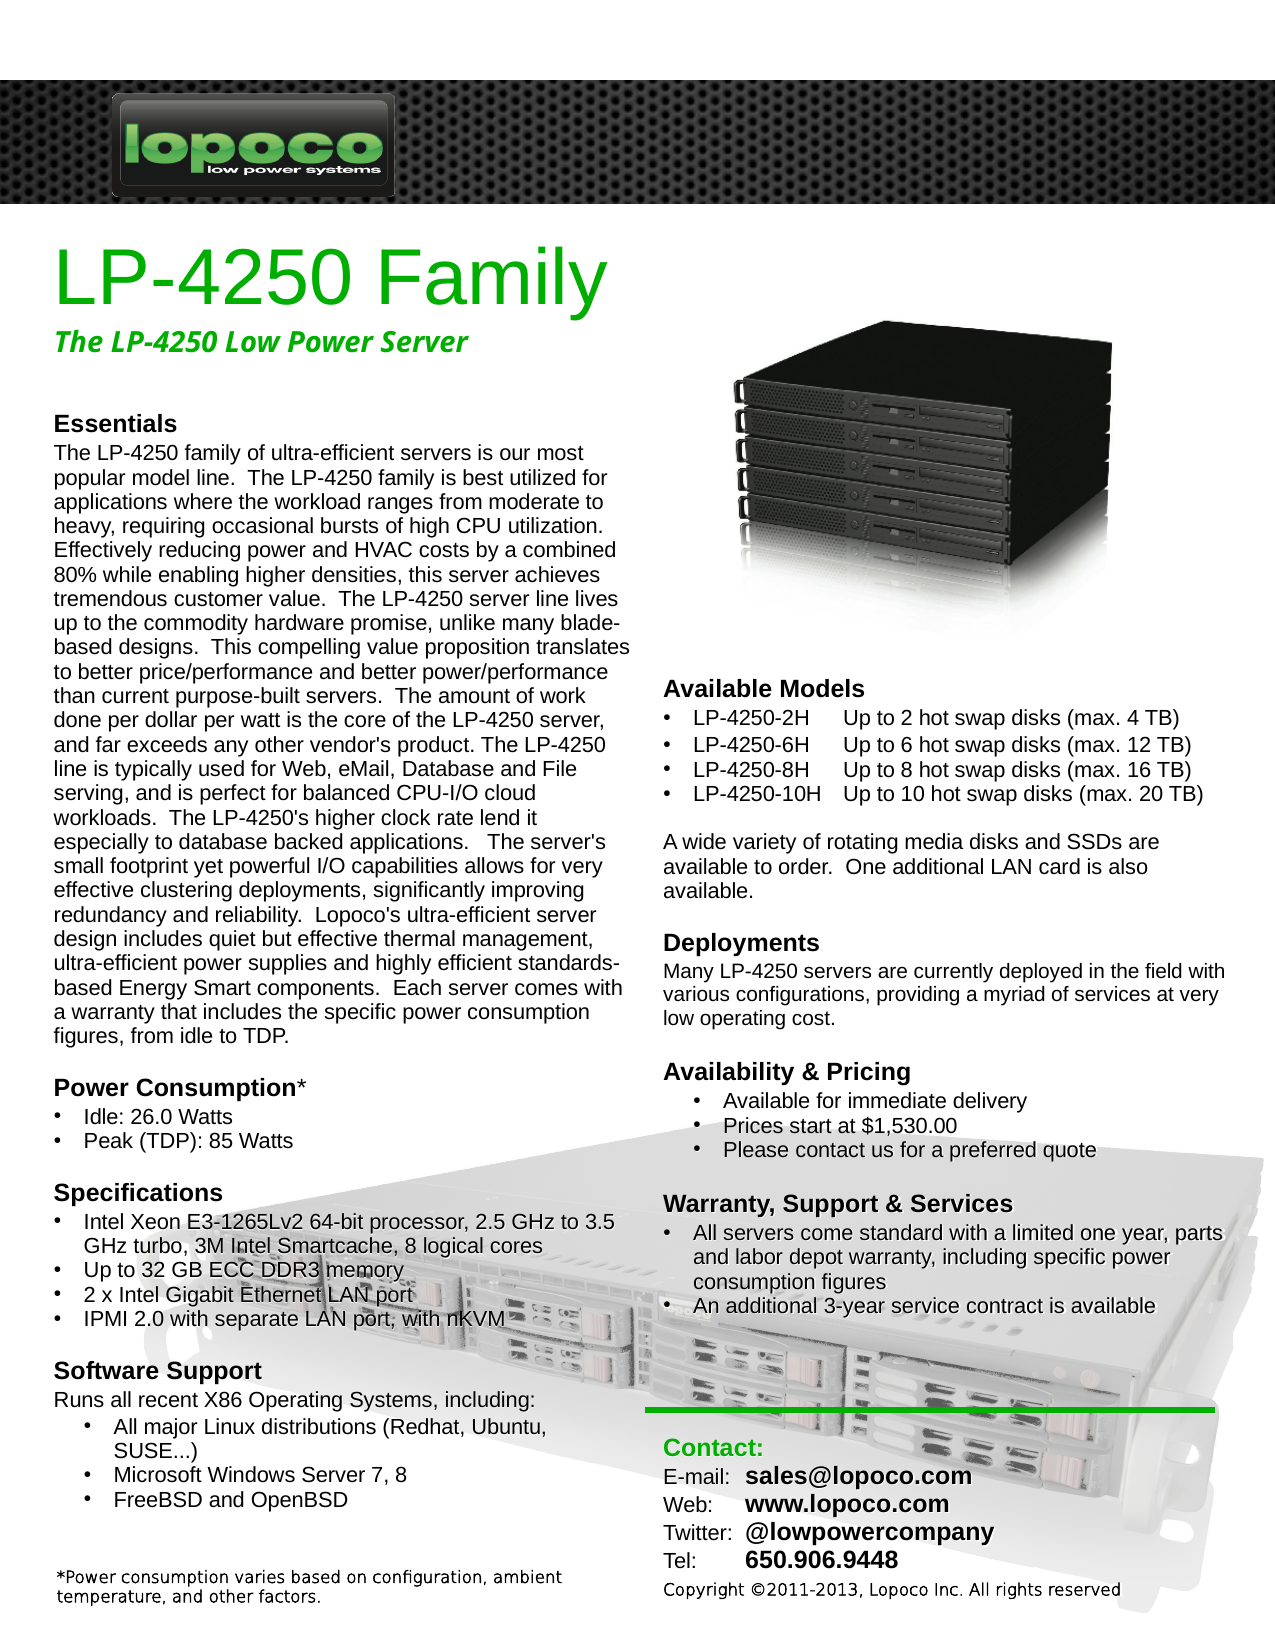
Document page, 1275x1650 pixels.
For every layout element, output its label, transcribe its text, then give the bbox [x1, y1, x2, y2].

subtitle Essentials The LP-4250 family of ultra-efficient servers is our most popular model line. The LP-4250 family is best utilized for applications where the workload ranges from moderate to heavy, requiring occasional bursts of high CPU utilization. Effectively reducing power and HVAC costs by a combined 80% while enabling higher densities, this server achieves tremendous customer value. The LP-4250 server line lives up to the commodity hardware promise, unlike many blade-based designs. This compelling value proposition translates to better price/performance and better power/performance than current purpose-built servers. The amount of work done per dollar per watt is the core of the LP-4250 server, and far exceeds any other vendor's product. The LP-4250 line is typically used for Web, eMail, Database and File serving, and is perfect for balanced CPU-I/O cloud workloads. The LP-4250's higher clock rate lend it especially to database backed applications. The server's small footprint yet powerful I/O capabilities allows for very effective clustering deployments, significantly improving redundancy and reliability. Lopoco's ultra-efficient server design includes quiet but effective thermal management, ultra-efficient power supplies and highly efficient standards-based Energy Smart components. Each server comes with a warranty that includes the specific power consumption figures, from idle to TDP. Power Consumption* Idle: 26.0 Watts Peak (TDP): 85 Watts Specifications Intel Xeon E3-1265Lv2 64-bit processor, 2.5 GHz to 3.5 GHz turbo, 3M Intel Smartcache, 8 logical cores Up to 32 GB ECC DDR3 memory 2 x Intel Gigabit Ethernet LAN port IPMI 2.0 with separate LAN port, with nKVM Software Support Runs all recent X86 Operating Systems, including: All major Linux distributions (Redhat, Ubuntu, SUSE...) Microsoft Windows Server 7, 8 FreeBSD and OpenBSD [53, 410, 636, 1546]
text_box Contact: E-mail: sales@lopoco.com Web: www.lopoco.com Twitter: @lowpowercompany Tel: 650.906.9448 Copyright ©2011-2013, Lopoco Inc. All rights reserved [663, 1350, 1246, 1606]
picture [712, 299, 1140, 637]
text_box Available Models LP-4250-2H Up to 2 hot swap disks (max. 4 TB) LP-4250-6H Up to 6 hot swap disks (max. 12 TB) LP-4250-8H Up to 8 hot swap disks (max. 16 TB) LP-4250-10H Up to 10 hot swap disks (max. 20 TB) A wide variety of rotating media disks and SSDs are available to order. One additional LAN card is also available. Deployments Many LP-4250 servers are currently deployed in the field with various configurations, providing a myriad of services at very low operating cost. Availability & Pricing Available for immediate delivery Prices start at $1,530.00 Please contact us for a preferred quote Warranty, Support & Services All servers come standard with a limited one year, parts and labor depot warranty, including specific power consumption figures An additional 3-year service contract is available [663, 675, 1246, 1321]
text_box *Power consumption varies based on configuration, ambient temperature, and other factors. [41, 1560, 631, 1614]
picture [135, 1121, 1264, 1621]
text_box LP-4250 Family The LP-4250 Low Power Server [53, 232, 636, 382]
picture [0, 80, 1275, 204]
